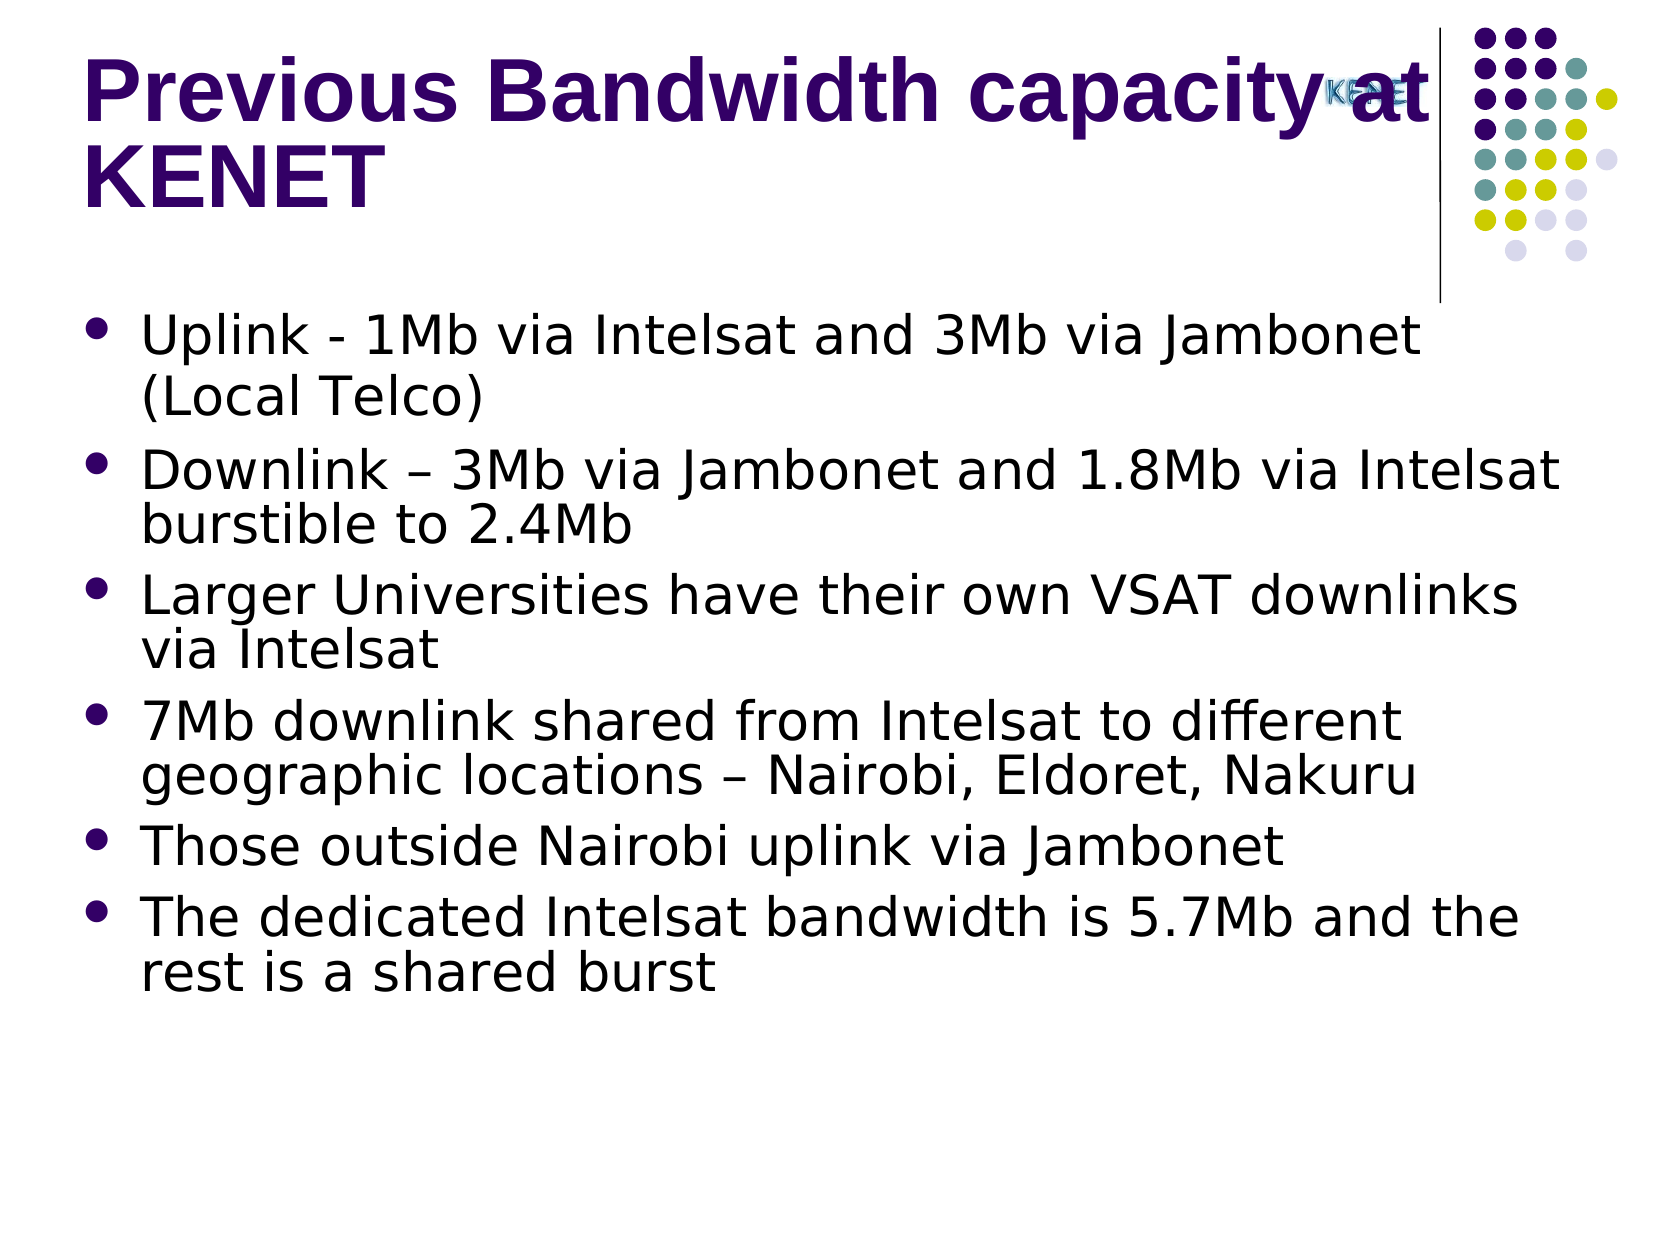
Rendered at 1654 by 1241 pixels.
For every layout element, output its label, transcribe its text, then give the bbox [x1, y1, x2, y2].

list Uplink - 1Mb via Intelsat and 3Mb via Jambonet (Local Telco)‏ Downlink – 3Mb via Jambonet and 1.8Mb via Intelsat burstible to 2.4Mb Larger Universities have their own VSAT downlinks via Intelsat 7Mb downlink shared from Intelsat to different geographic locations – Nairobi, Eldoret, Nakuru Those outside Nairobi uplink via Jambonet The dedicated Intelsat bandwidth is 5.7Mb and the rest is a shared burst [82, 310, 1571, 1094]
title Previous Bandwidth capacity at KENET [82, 29, 1446, 249]
